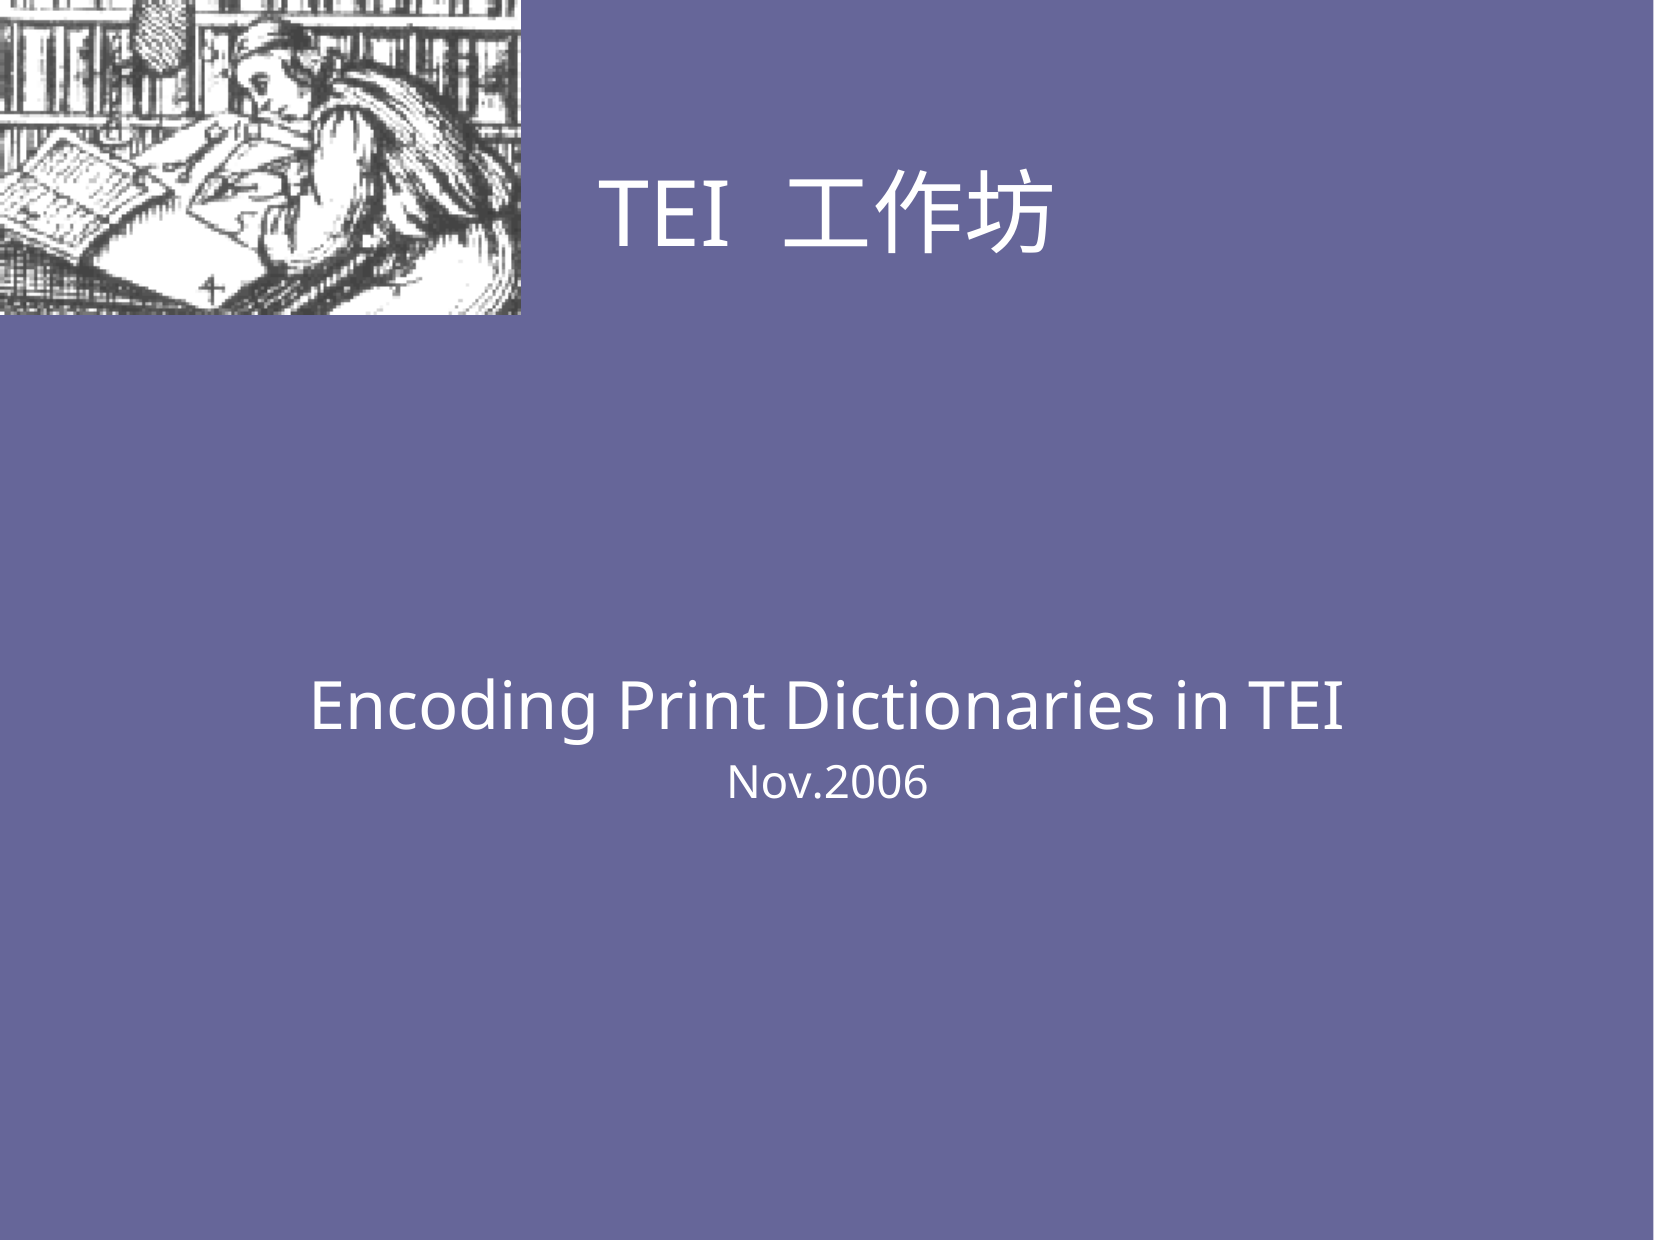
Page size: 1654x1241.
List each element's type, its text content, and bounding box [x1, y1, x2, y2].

subtitle Encoding Print Dictionaries in TEI Nov.2006 [121, 344, 1534, 1127]
title TEI 工作坊 [521, 102, 1534, 310]
picture [0, 0, 521, 315]
